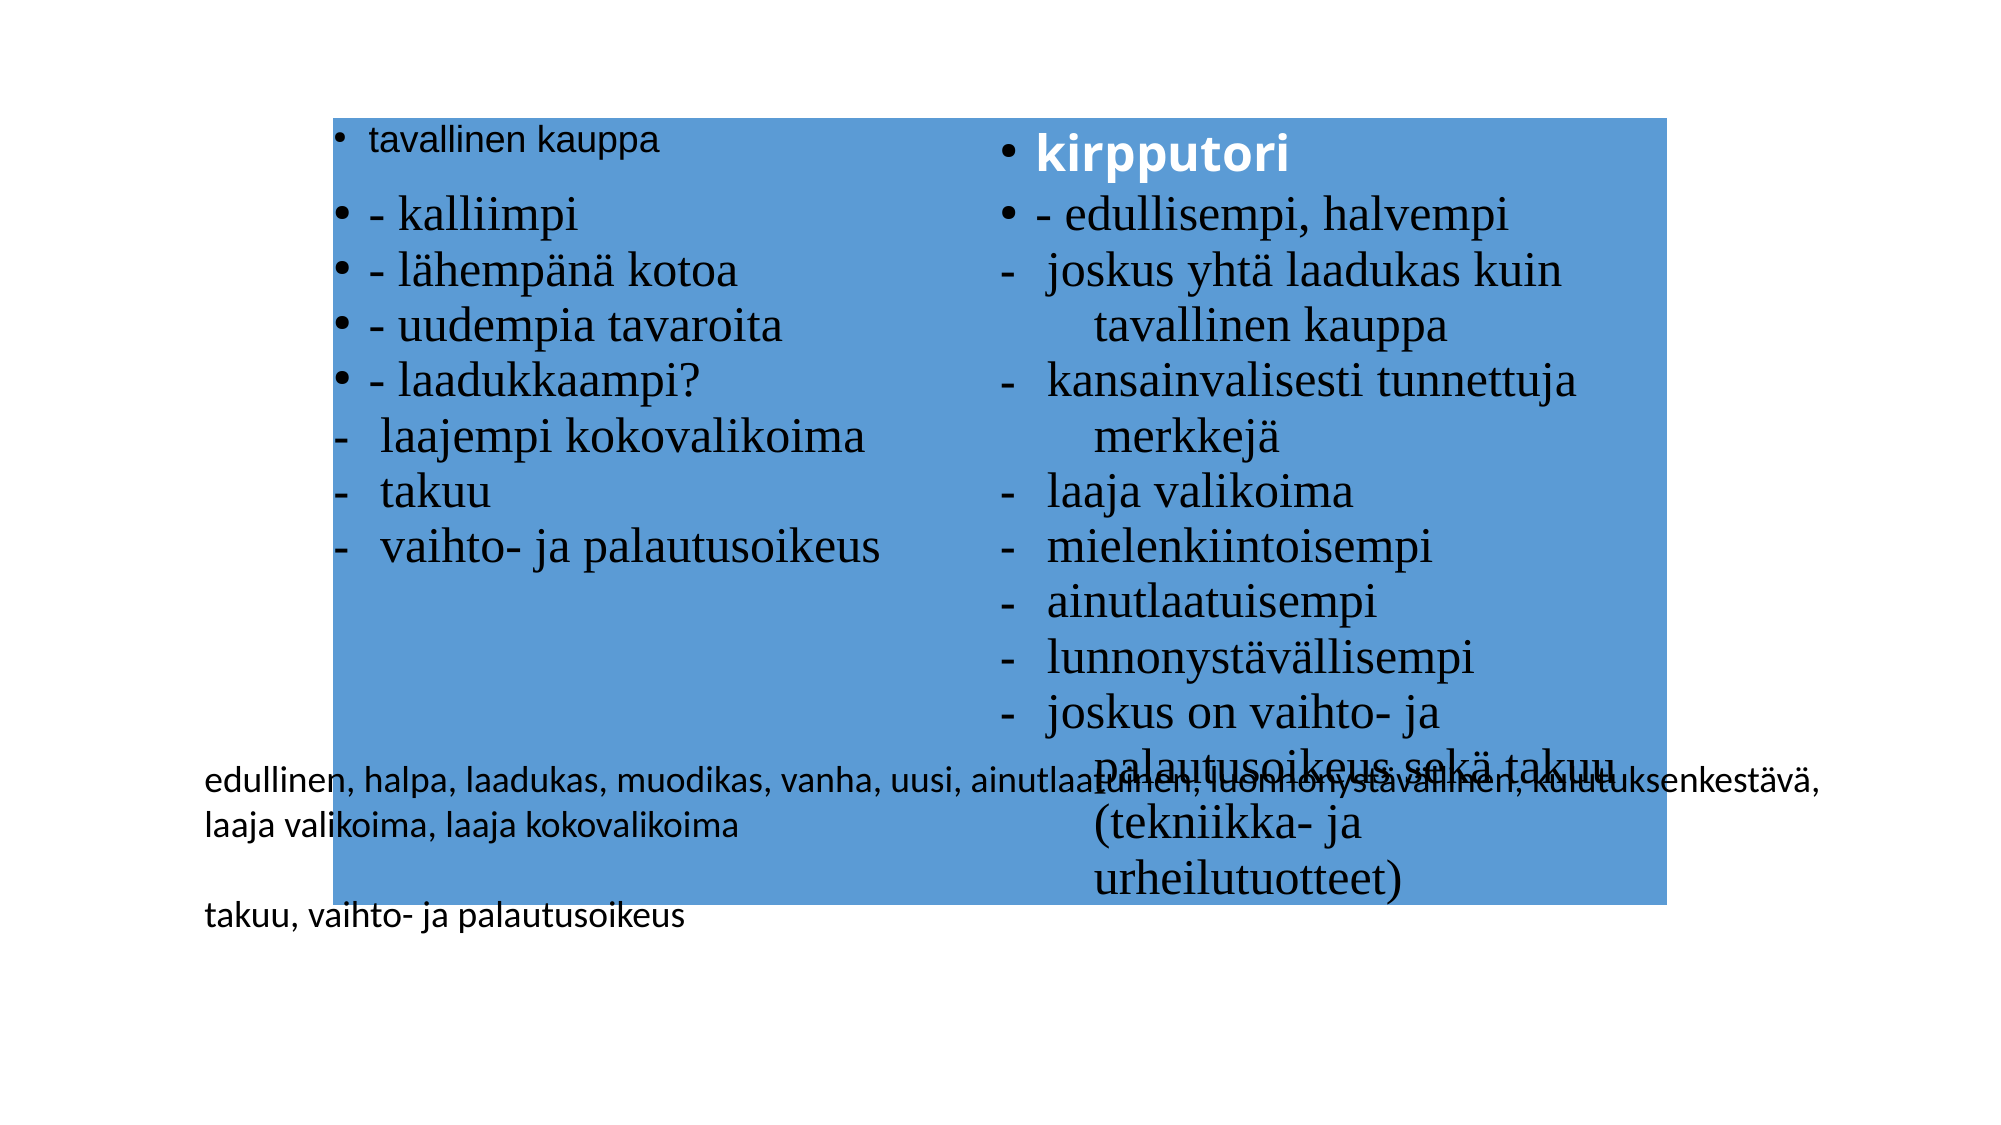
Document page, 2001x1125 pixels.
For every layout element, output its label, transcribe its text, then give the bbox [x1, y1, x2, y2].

table_header kirpputori [1000, 118, 1667, 186]
table_header tavallinen kauppa [333, 118, 1000, 186]
table_cell - kalliimpi - lähempänä kotoa - uudempia tavaroita - laadukkaampi? laajempi kokovalikoima takuu vaihto- ja palautusoikeus [333, 186, 1000, 747]
text_box edullinen, halpa, laadukas, muodikas, vanha, uusi, ainutlaatuinen, luonnonystävällinen, kulutuksenkestävä, laaja valikoima, laaja kokovalikoima takuu, vaihto- ja palautusoikeus [189, 747, 1856, 945]
table_cell - edullisempi, halvempi joskus yhtä laadukas kuin tavallinen kauppa kansainvalisesti tunnettuja merkkejä laaja valikoima mielenkiintoisempi ainutlaatuisempi lunnonystävällisempi joskus on vaihto- ja palautusoikeus sekä takuu (tekniikka- ja urheilutuotteet) [1000, 186, 1667, 747]
